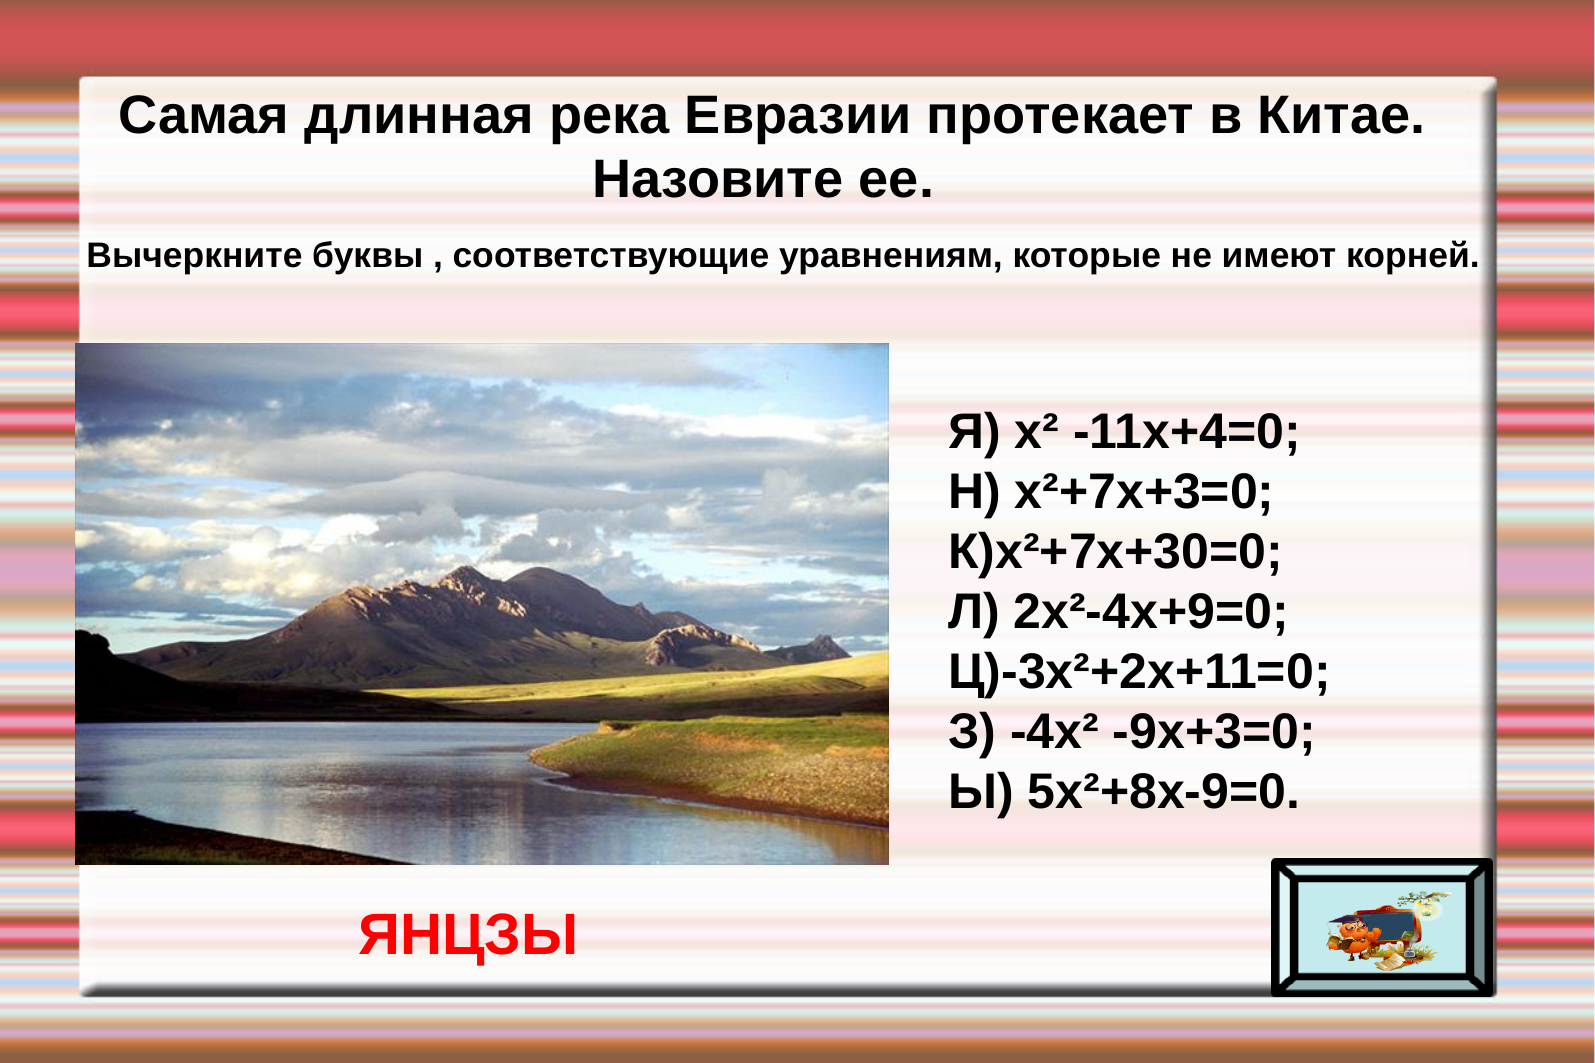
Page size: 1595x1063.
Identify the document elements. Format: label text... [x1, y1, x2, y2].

text_box Я) х² -11х+4=0; Н) х²+7х+3=0; К)х²+7х+30=0; Л) 2х²-4х+9=0; Ц)-3х²+2х+11=0; З) -4х² -9х+3=0; Ы) 5х²+8х-9=0. [915, 391, 1447, 827]
text_box ЯНЦЗЫ [343, 889, 650, 975]
text_box Вычеркните буквы , соответствующие уравнениям, которые не имеют корней. [59, 224, 1506, 283]
text_box Самая длинная река Евразии протекает в Китае. Назовите ее. [79, 71, 1447, 217]
picture [0, 0, 1595, 1063]
